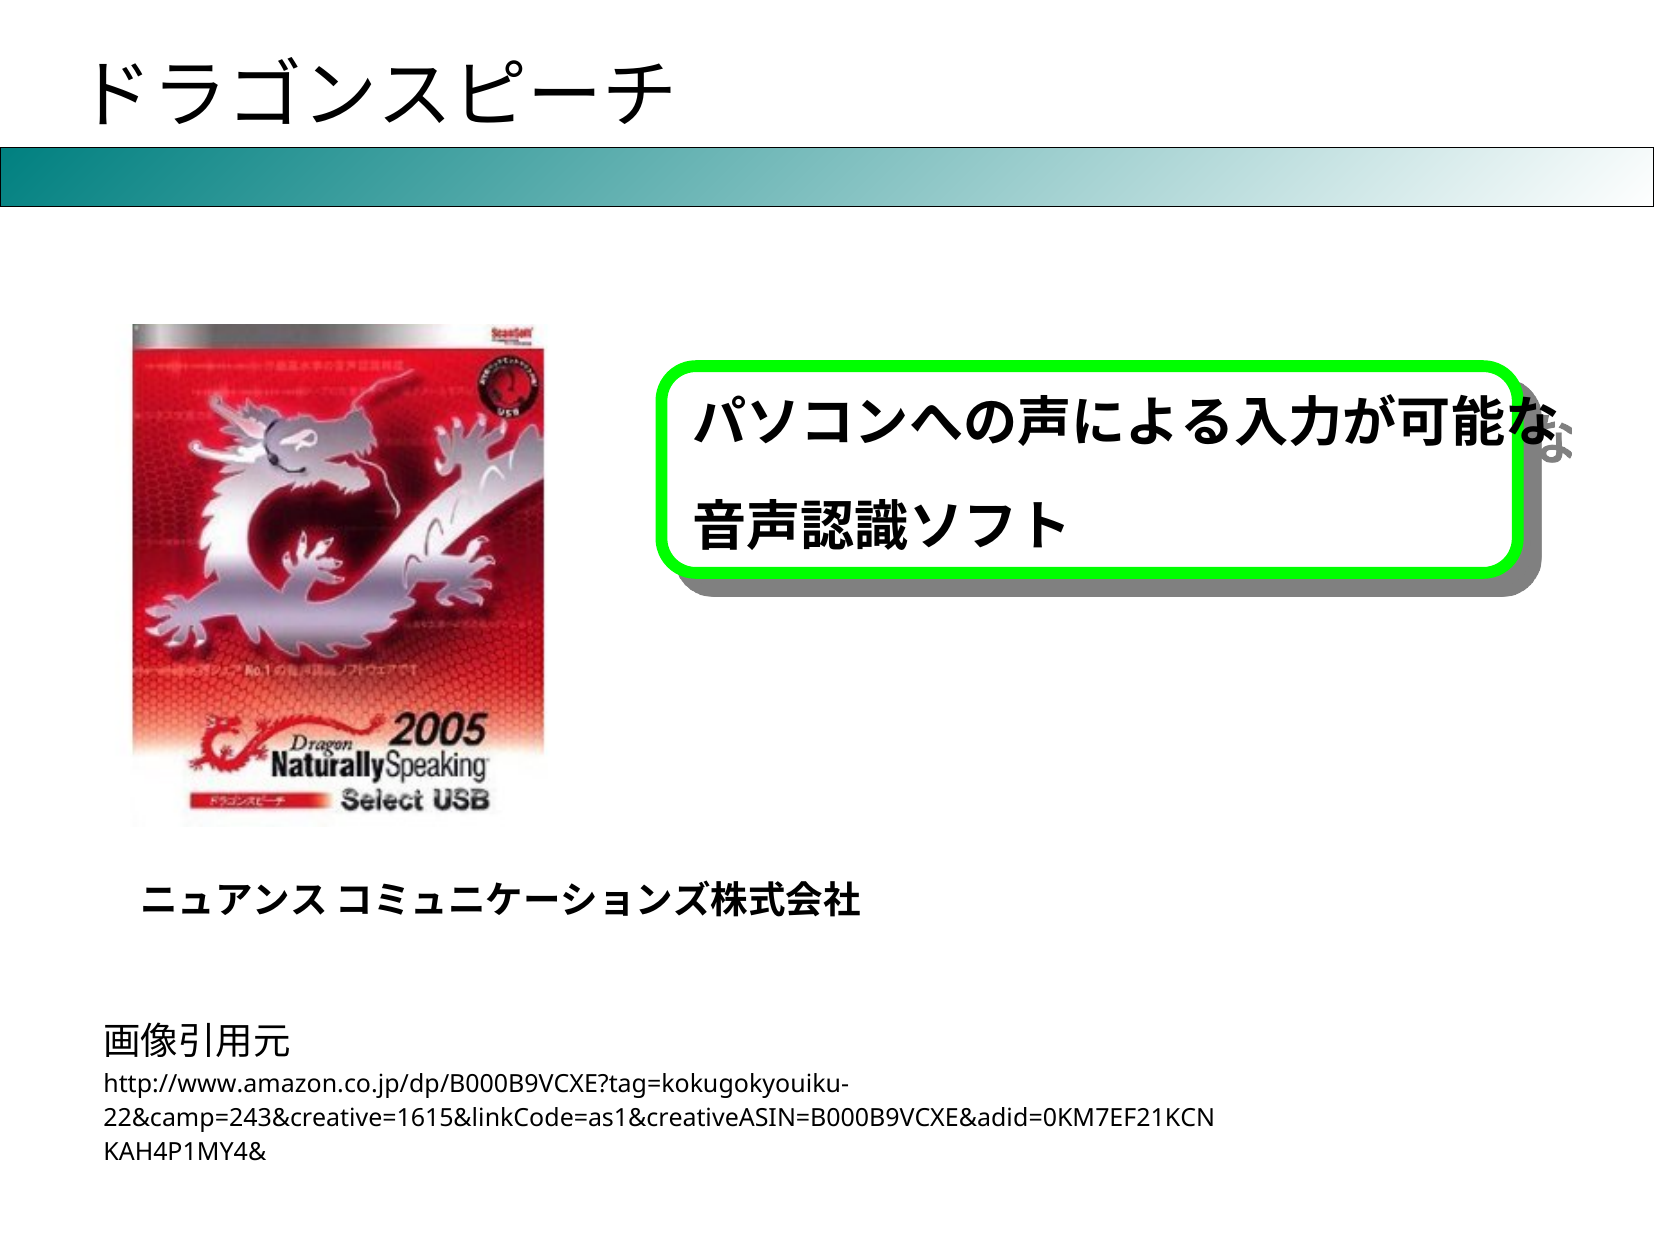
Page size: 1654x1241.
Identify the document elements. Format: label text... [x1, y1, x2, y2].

picture [88, 324, 591, 827]
text_box 画像引用元 http://www.amazon.co.jp/dp/B000B9VCXE?tag=kokugokyouiku-22&camp=243&creative=1615&linkCode=as1&creativeASIN=B000B9VCXE&adid=0KM7EF21KCNKAH4P1MY4& [88, 1003, 1241, 1152]
text_box ニュアンス コミュニケーションズ株式会社 [125, 862, 886, 919]
title ドラゴンスピーチ [77, 29, 1566, 149]
text_box パソコンへの声による入力が可能な 音声認識ソフト [661, 366, 1518, 573]
